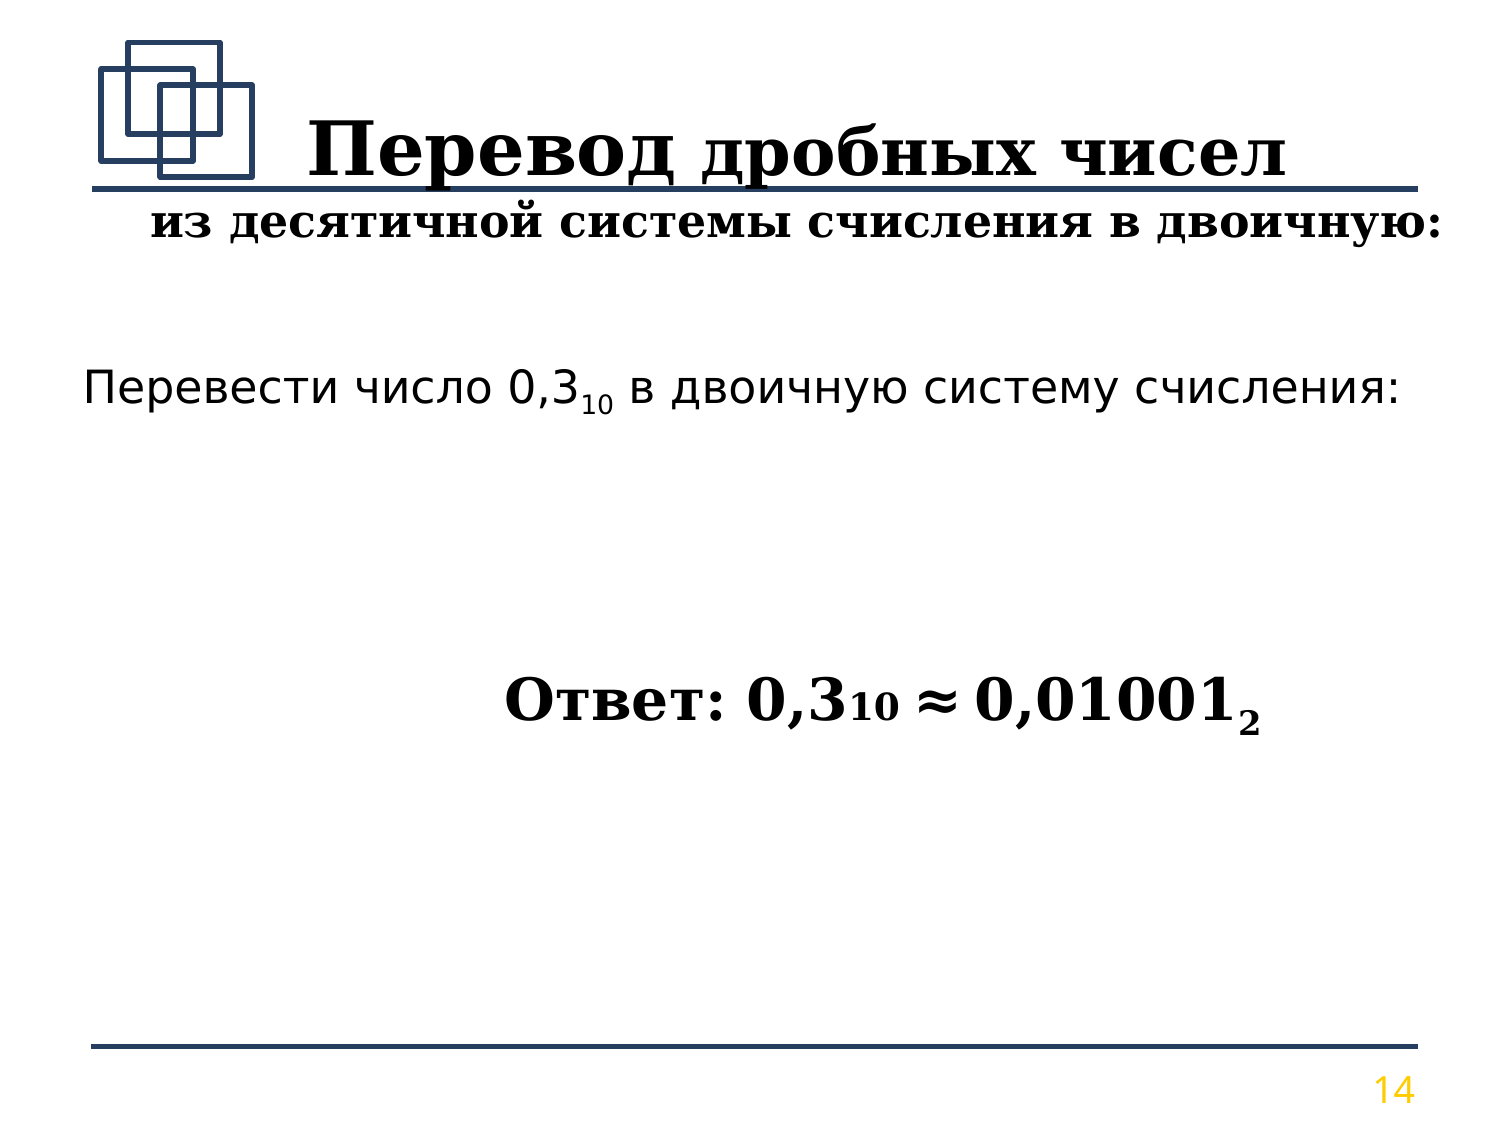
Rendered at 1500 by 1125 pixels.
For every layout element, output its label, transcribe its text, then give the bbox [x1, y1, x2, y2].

text_box Перевести число 0,310 в двоичную систему счисления: [53, 350, 1436, 1047]
title Перевод дробных чисел из десятичной системы счисления в двоичную: [106, 49, 1489, 290]
text_box Ответ: 0,310 ≈ 0,010012 [490, 654, 1459, 750]
